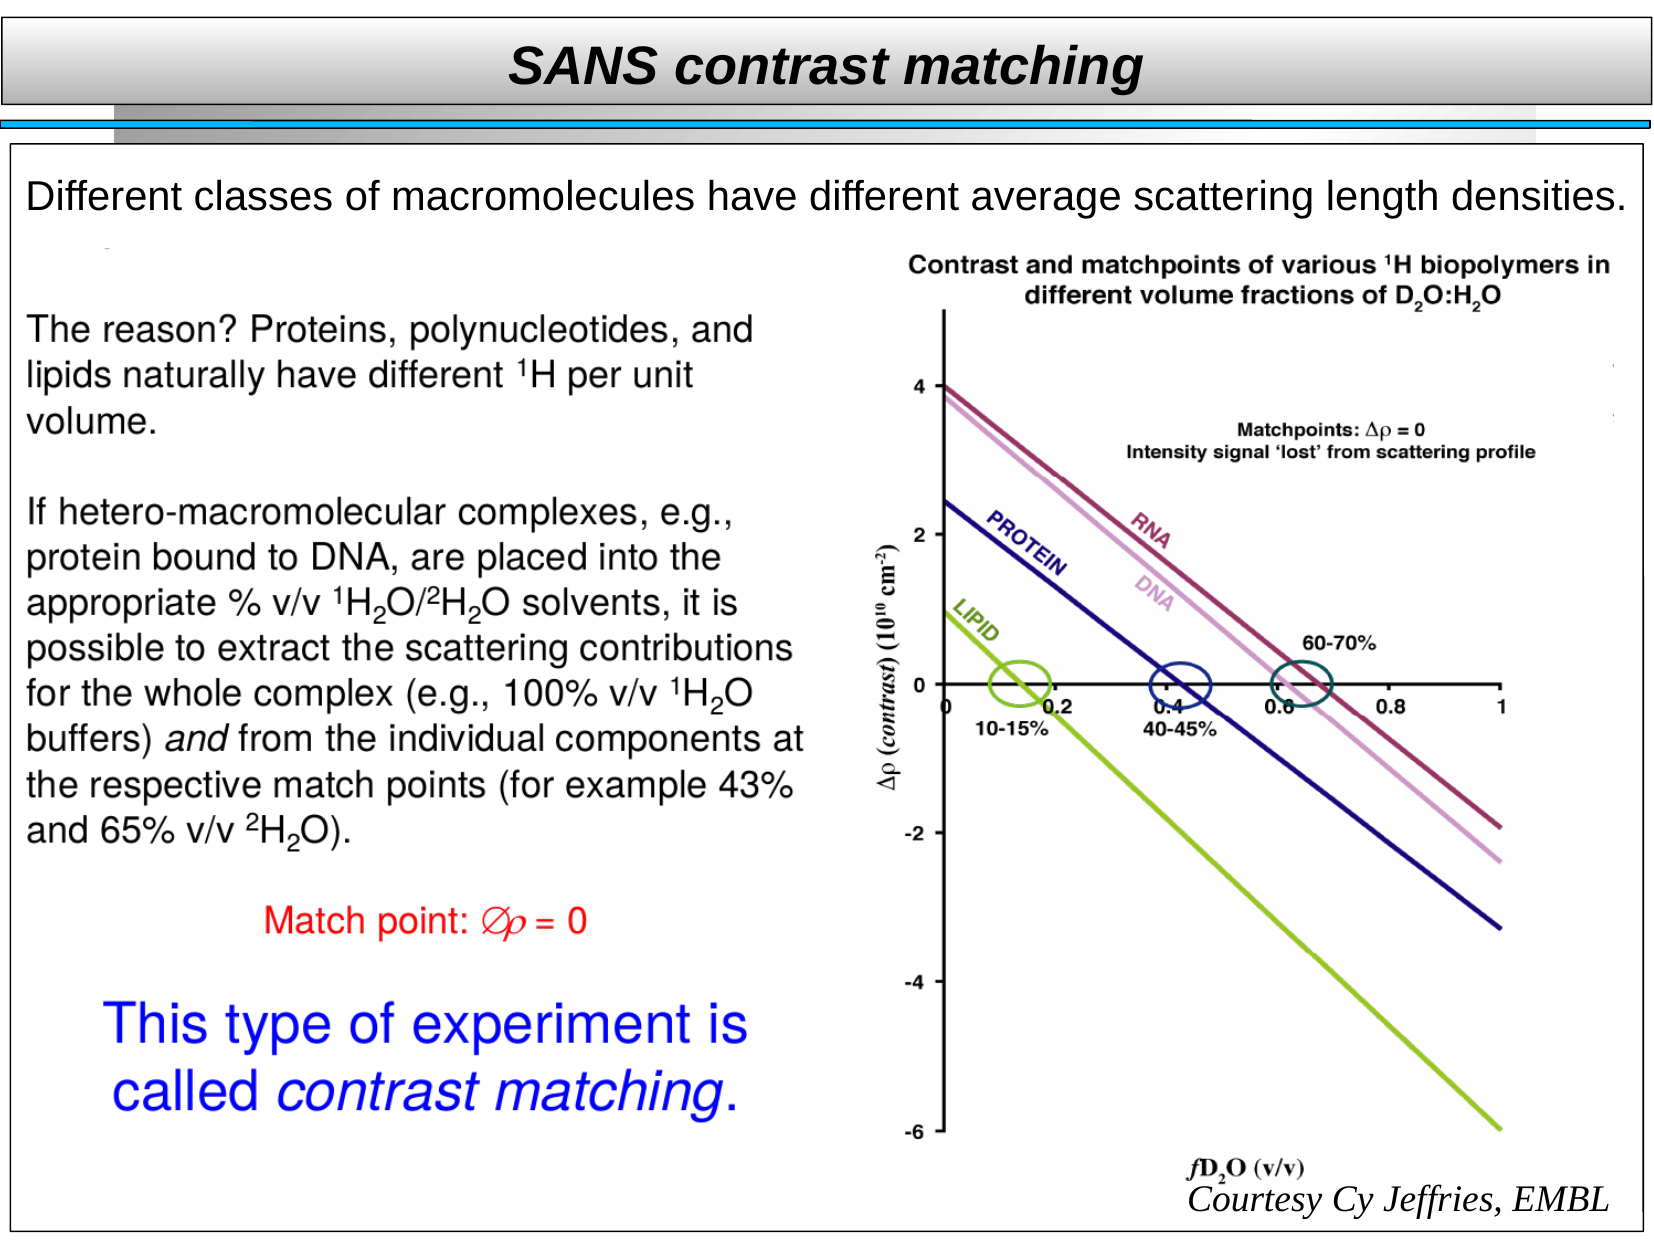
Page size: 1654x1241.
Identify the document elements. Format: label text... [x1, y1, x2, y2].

picture [26, 248, 1614, 1192]
text_box SANS contrast matching [1, 17, 1652, 105]
text_box [0, 120, 1651, 129]
text_box Courtesy Cy Jeffries, EMBL [1172, 1169, 1637, 1227]
text_box Different classes of macromolecules have different average scattering length densities. [10, 165, 1643, 227]
